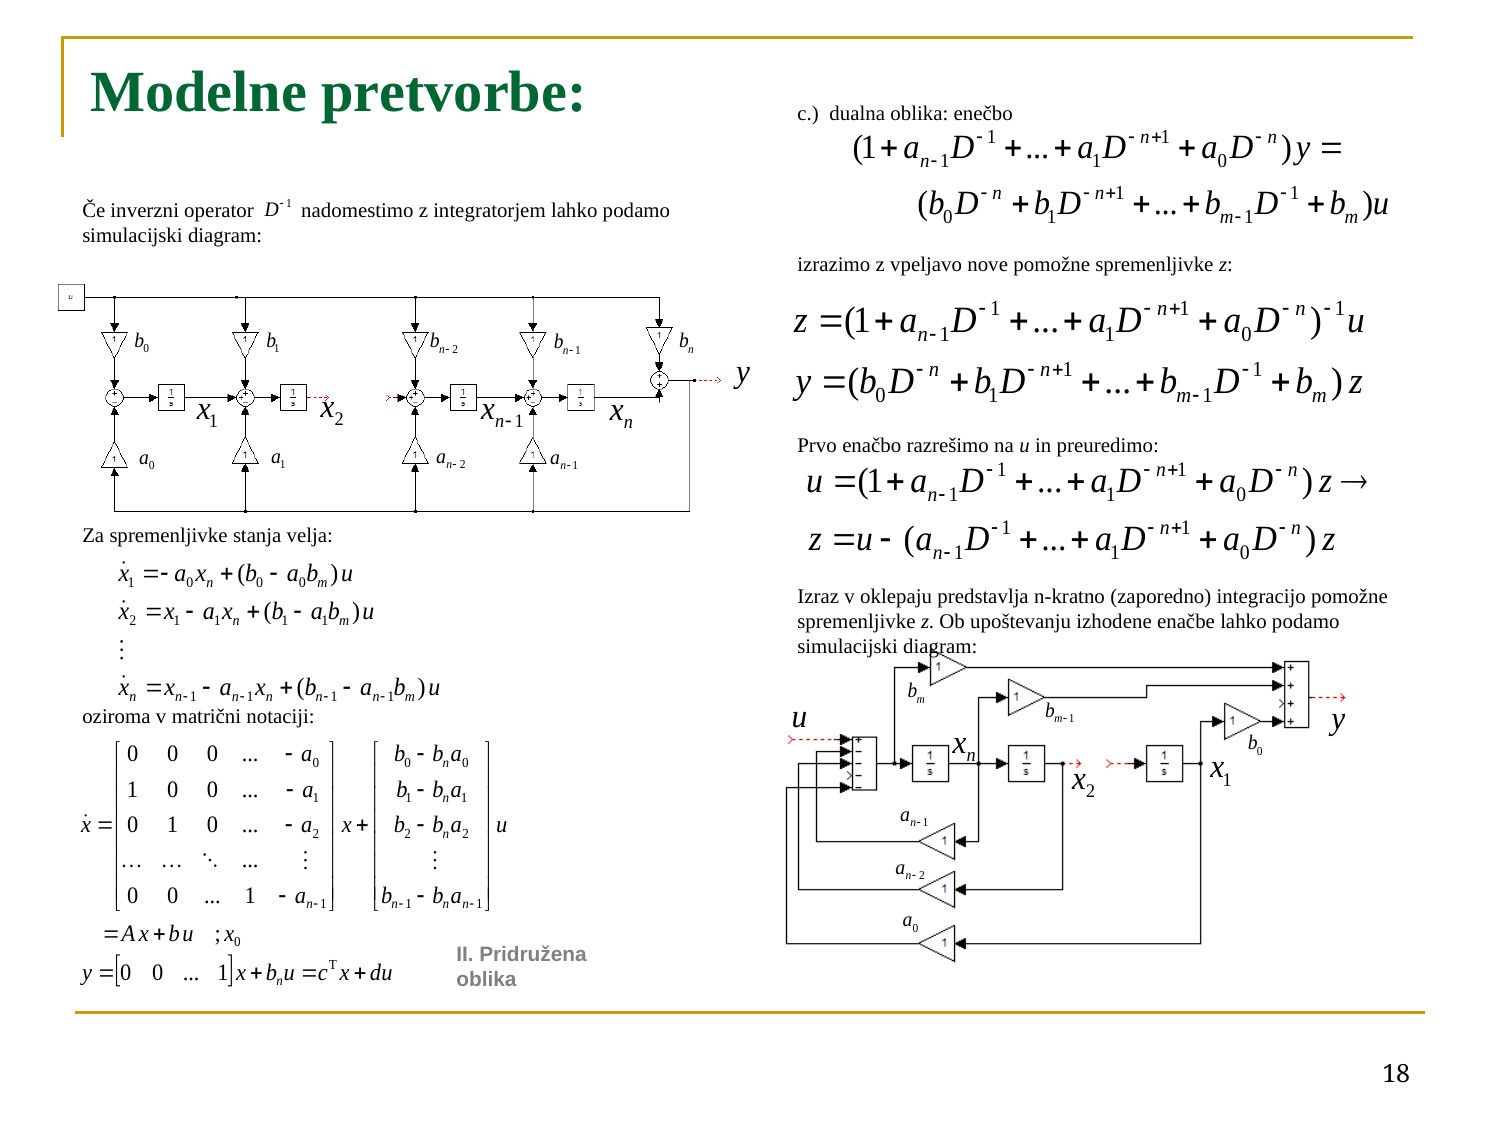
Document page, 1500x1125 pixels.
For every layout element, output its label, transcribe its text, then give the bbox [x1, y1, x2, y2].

chart [132, 327, 154, 359]
chart [113, 556, 446, 708]
chart [676, 327, 698, 359]
text_box c.) dualna oblika: enečbo izrazimo z vpeljavo nove pomožne spremenljivke z: Prvo enačbo razrešimo na u in preuredimo: Izraz v oklepaju predstavlja n-kratno (zaporedno) integracijo pomožne spremenljivke z. Ob upoštevanju izhodene enačbe lahko podamo simulacijski diagram: [782, 92, 1446, 938]
chart [897, 801, 931, 833]
chart [802, 454, 1379, 567]
chart [1204, 745, 1236, 792]
chart [190, 386, 222, 434]
chart [76, 736, 513, 991]
chart [1042, 696, 1077, 728]
chart [946, 720, 983, 771]
text_box <number> [1074, 1024, 1426, 1100]
chart [474, 386, 528, 436]
chart [1323, 707, 1353, 744]
title Modelne pretvorbe: [75, 45, 1426, 201]
chart [433, 442, 470, 474]
chart [263, 326, 282, 357]
chart [603, 387, 641, 437]
chart [551, 328, 584, 360]
picture [31, 257, 67, 528]
chart [905, 677, 928, 709]
chart [848, 121, 1429, 230]
chart [314, 384, 349, 432]
chart [892, 854, 929, 886]
list Če inverzni operator nadomestimo z integratorjem lahko podamo simulacijski diagram: Za spremenljivke stanja velja: oziroma v matrični notaciji: [67, 189, 730, 946]
chart [268, 442, 289, 472]
chart [899, 906, 922, 938]
text_box II. Pridružena oblika [441, 933, 608, 999]
chart [728, 360, 758, 397]
chart [547, 443, 581, 475]
chart [1065, 756, 1100, 804]
chart [786, 292, 1406, 410]
picture [774, 625, 1367, 978]
chart [427, 327, 462, 359]
chart [1245, 729, 1267, 761]
chart [136, 443, 158, 475]
chart [260, 194, 296, 221]
